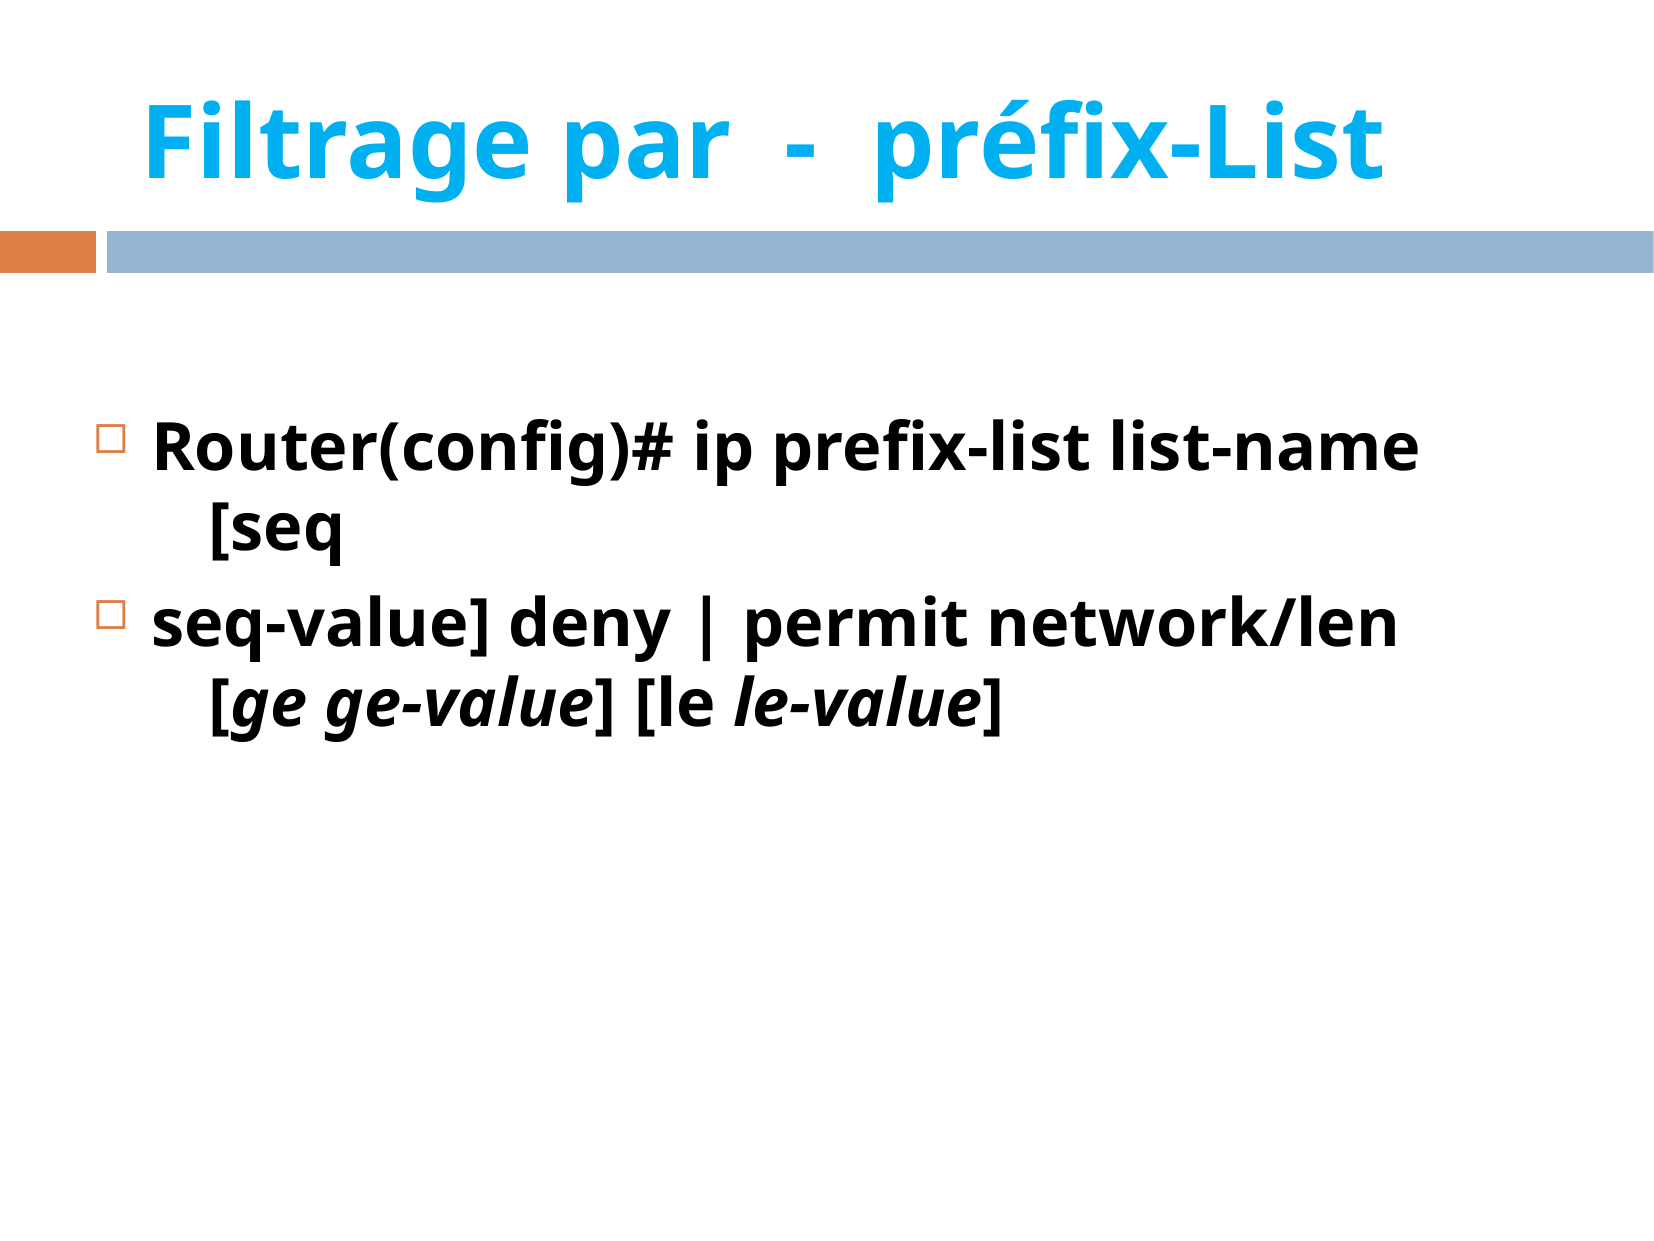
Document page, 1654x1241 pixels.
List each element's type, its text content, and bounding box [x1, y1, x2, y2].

list Router(config)# ip prefix-list list-name [seq seq-value] deny | permit network/len [ge ge-value] [le le-value] [76, 395, 1483, 803]
title Filtrage par - préfix-List [123, 41, 1530, 248]
